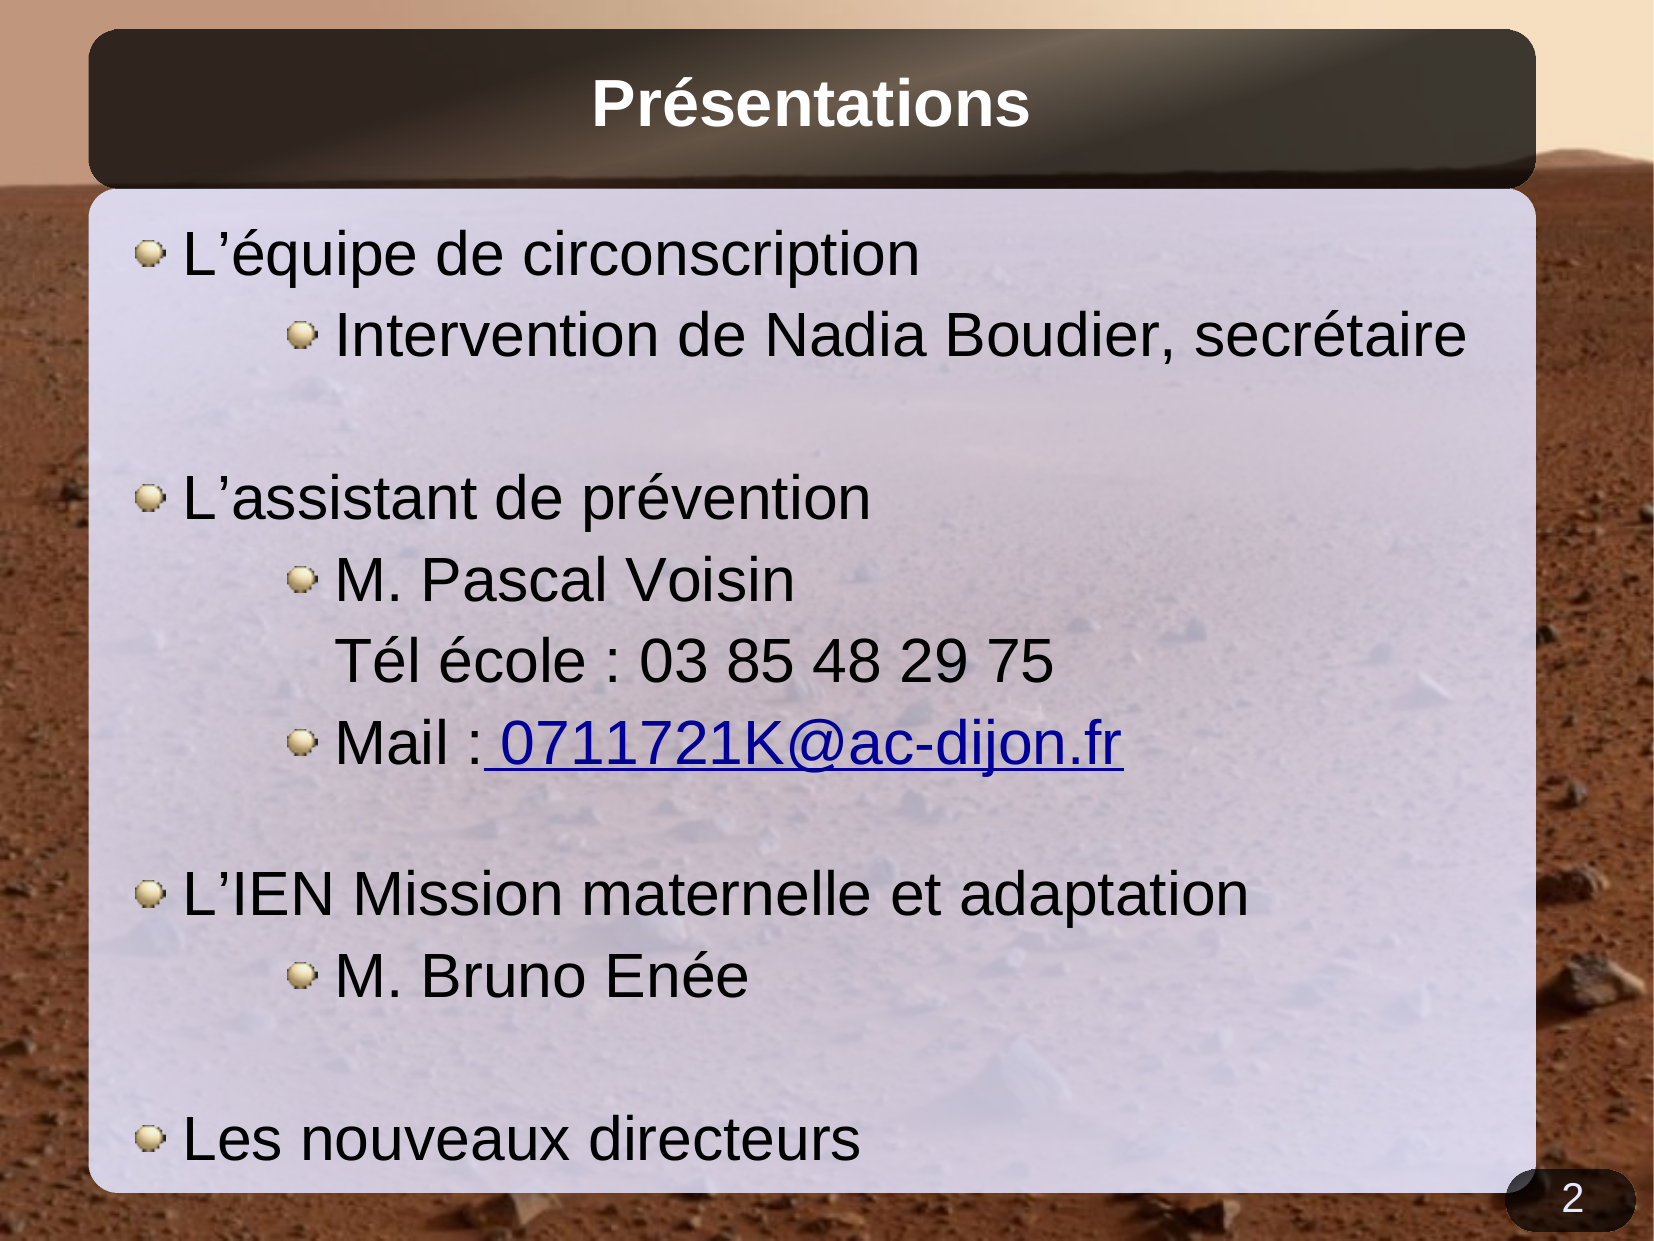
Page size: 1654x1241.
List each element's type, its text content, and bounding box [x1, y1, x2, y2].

list L’équipe de circonscription Intervention de Nadia Boudier, secrétaire L’assistant de prévention M. Pascal Voisin Tél école : 03 85 48 29 75 Mail : 0711721K@ac-dijon.fr L’IEN Mission maternelle et adaptation M. Bruno Enée Les nouveaux directeurs [118, 218, 1477, 1171]
picture [0, 0, 1654, 1241]
title Présentations [118, 59, 1506, 148]
